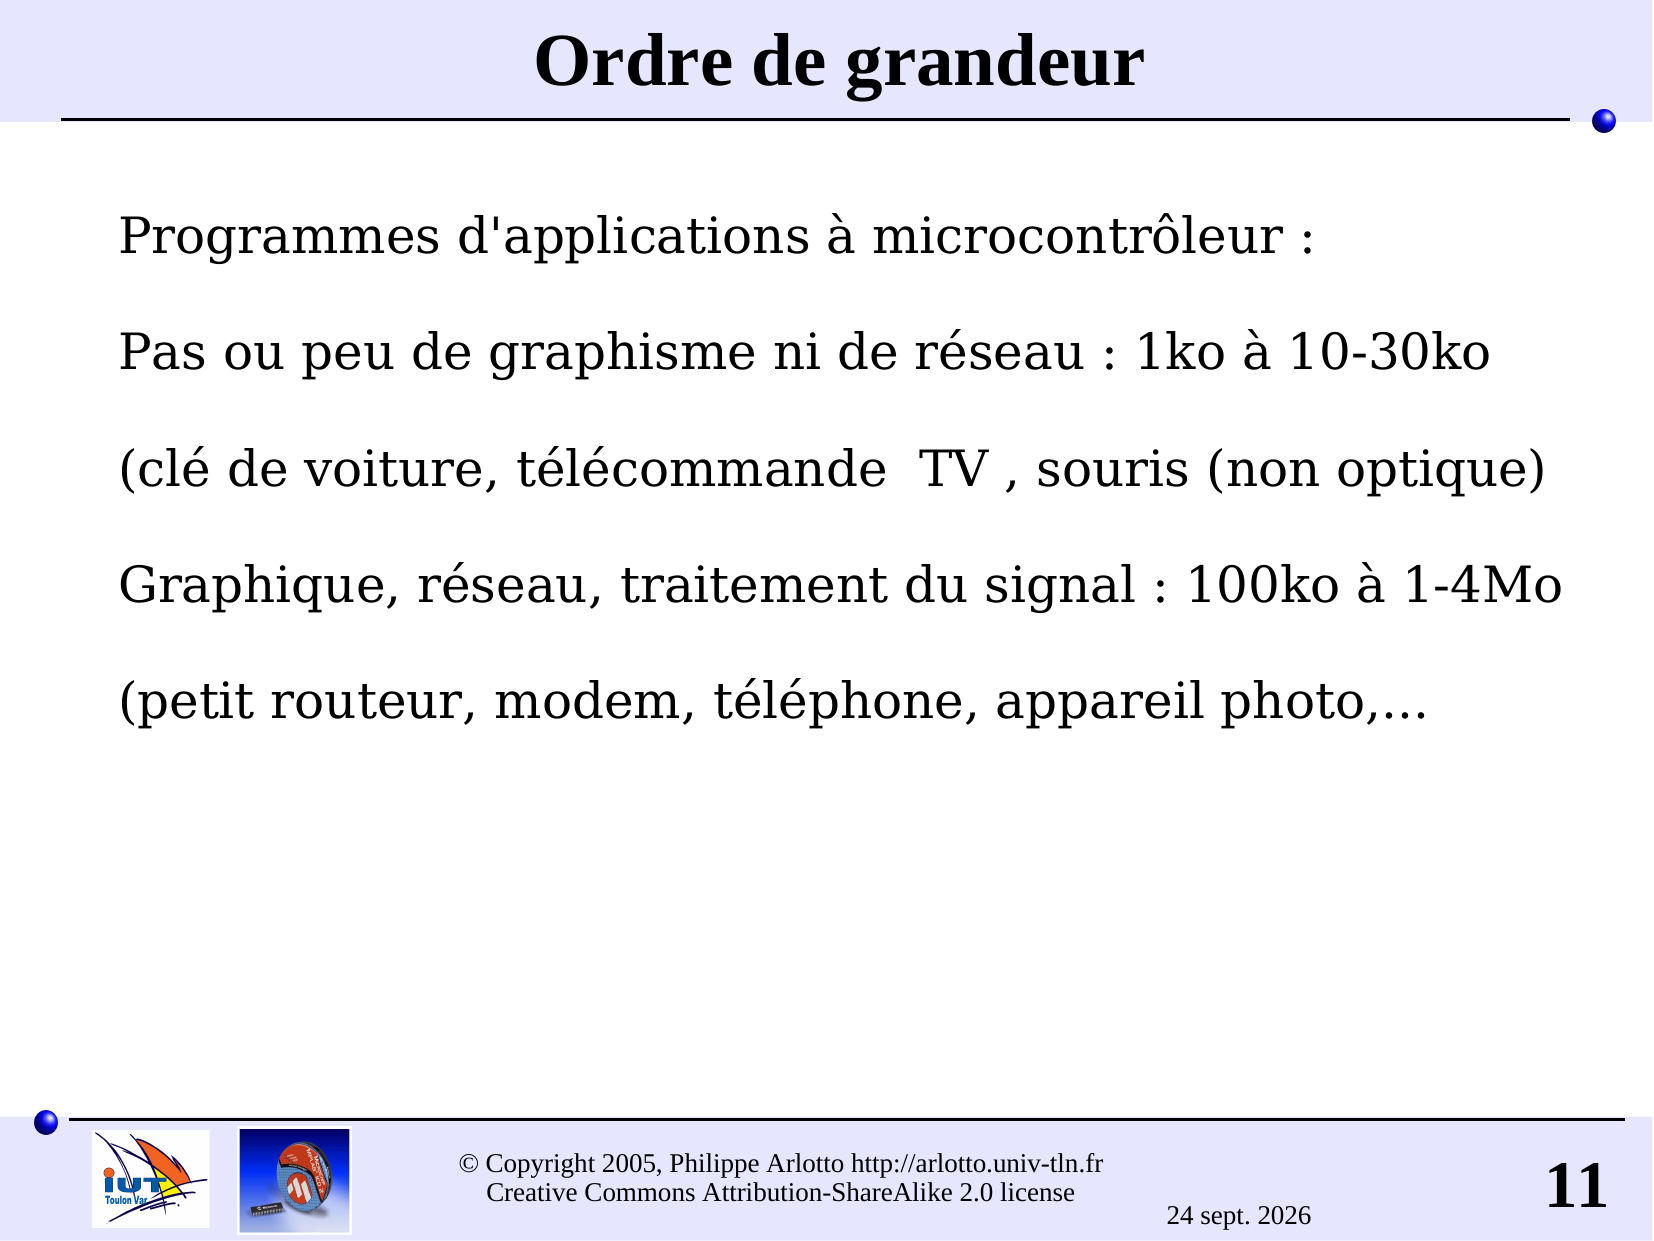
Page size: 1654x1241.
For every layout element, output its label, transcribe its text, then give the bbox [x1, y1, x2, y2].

text_box Programmes d'applications à microcontrôleur : Pas ou peu de graphisme ni de réseau : 1ko à 10-30ko (clé de voiture, télécommande TV , souris (non optique) Graphique, réseau, traitement du signal : 100ko à 1-4Mo (petit routeur, modem, téléphone, appareil photo,... [118, 206, 1565, 964]
picture [237, 1126, 352, 1235]
title Ordre de grandeur [95, 14, 1585, 107]
